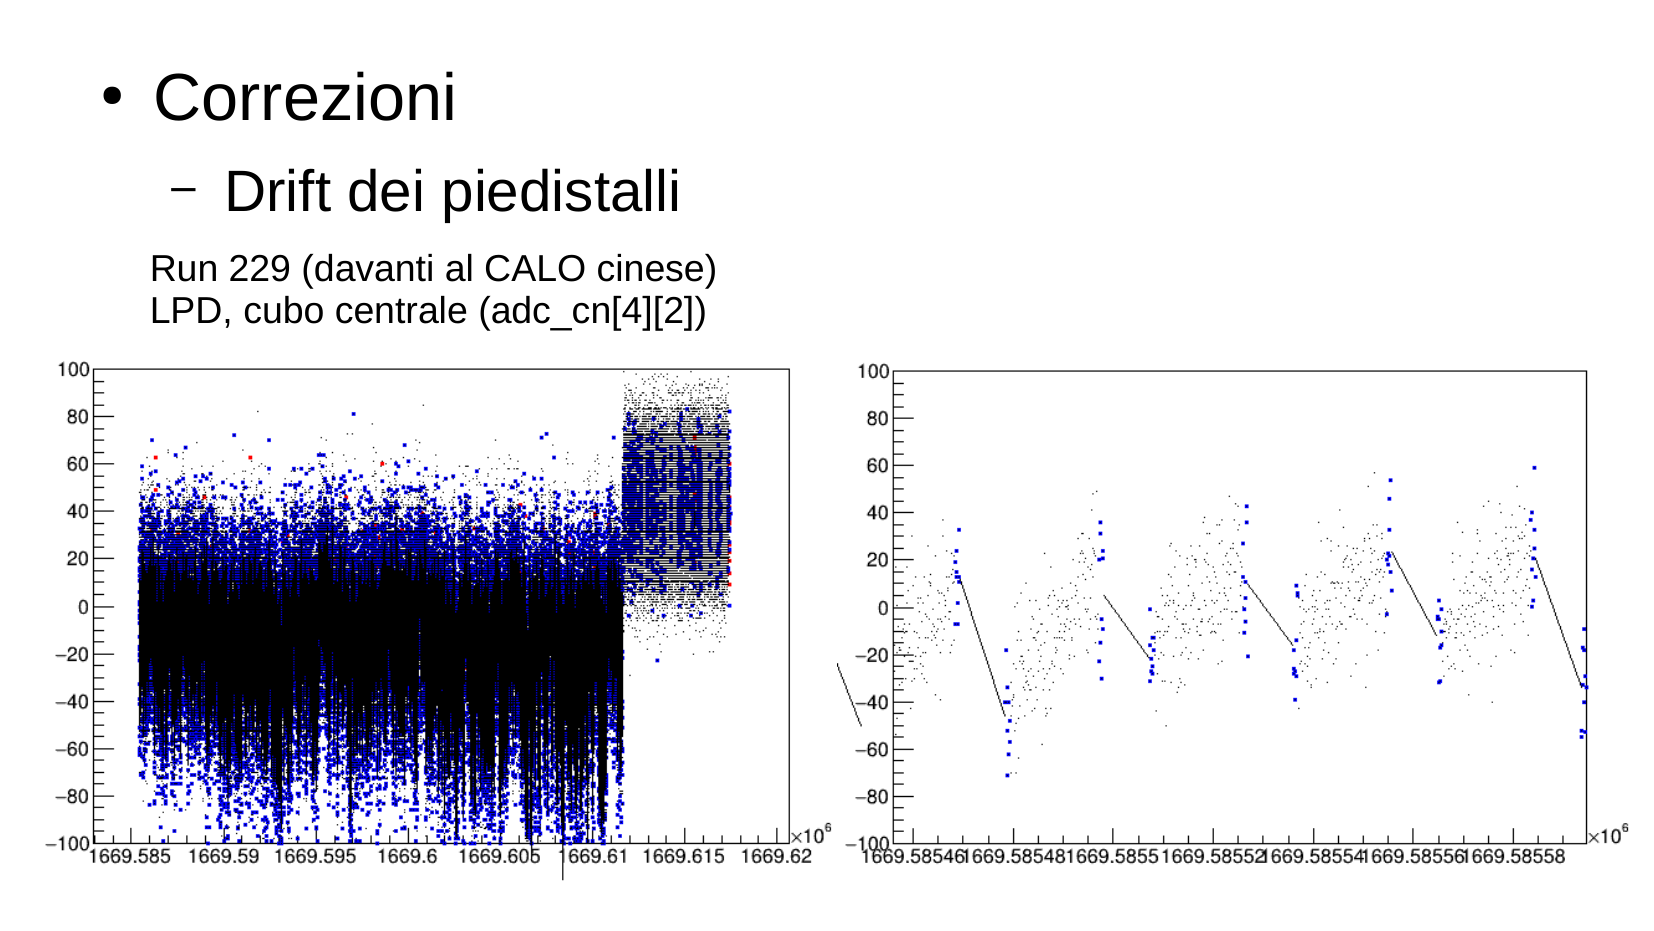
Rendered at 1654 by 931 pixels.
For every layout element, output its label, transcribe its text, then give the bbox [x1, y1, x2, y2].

list Correzioni Drift dei piedistalli [82, 60, 1571, 347]
picture [37, 345, 1653, 894]
text_box Run 229 (davanti al CALO cinese) LPD, cubo centrale (adc_cn[4][2]) [135, 240, 1066, 339]
